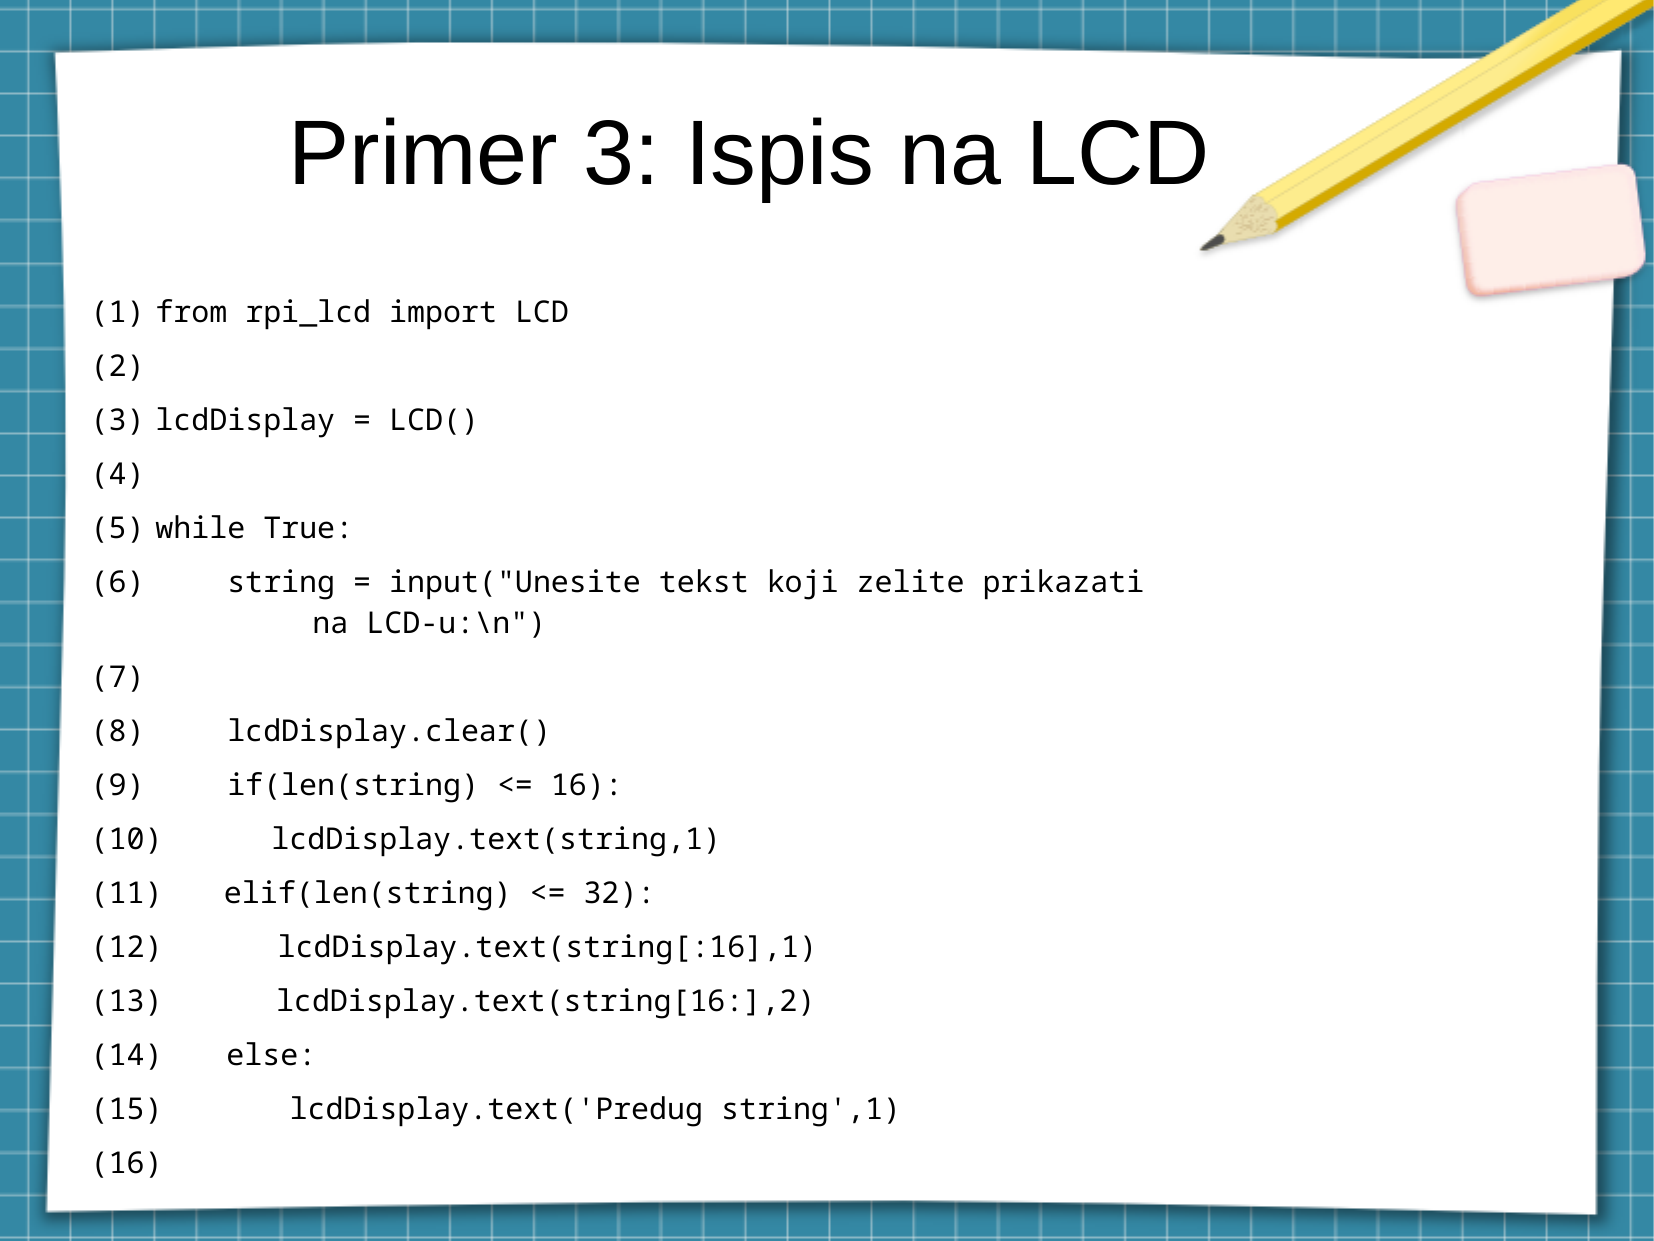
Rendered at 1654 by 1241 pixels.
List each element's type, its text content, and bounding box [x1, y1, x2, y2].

list from rpi_lcd import LCD lcdDisplay = LCD() while True: string = input("Unesite tekst koji zelite prikazati na LCD-u:\n") lcdDisplay.clear() if(len(string) <= 16): lcdDisplay.text(string,1) elif(len(string) <= 32): lcdDisplay.text(string[:16],1) lcdDisplay.text(string[16:],2) else: lcdDisplay.text('Predug string',1) [82, 290, 1571, 1201]
title Primer 3: Ispis na LCD [82, 49, 1571, 257]
picture [0, 0, 1654, 1241]
